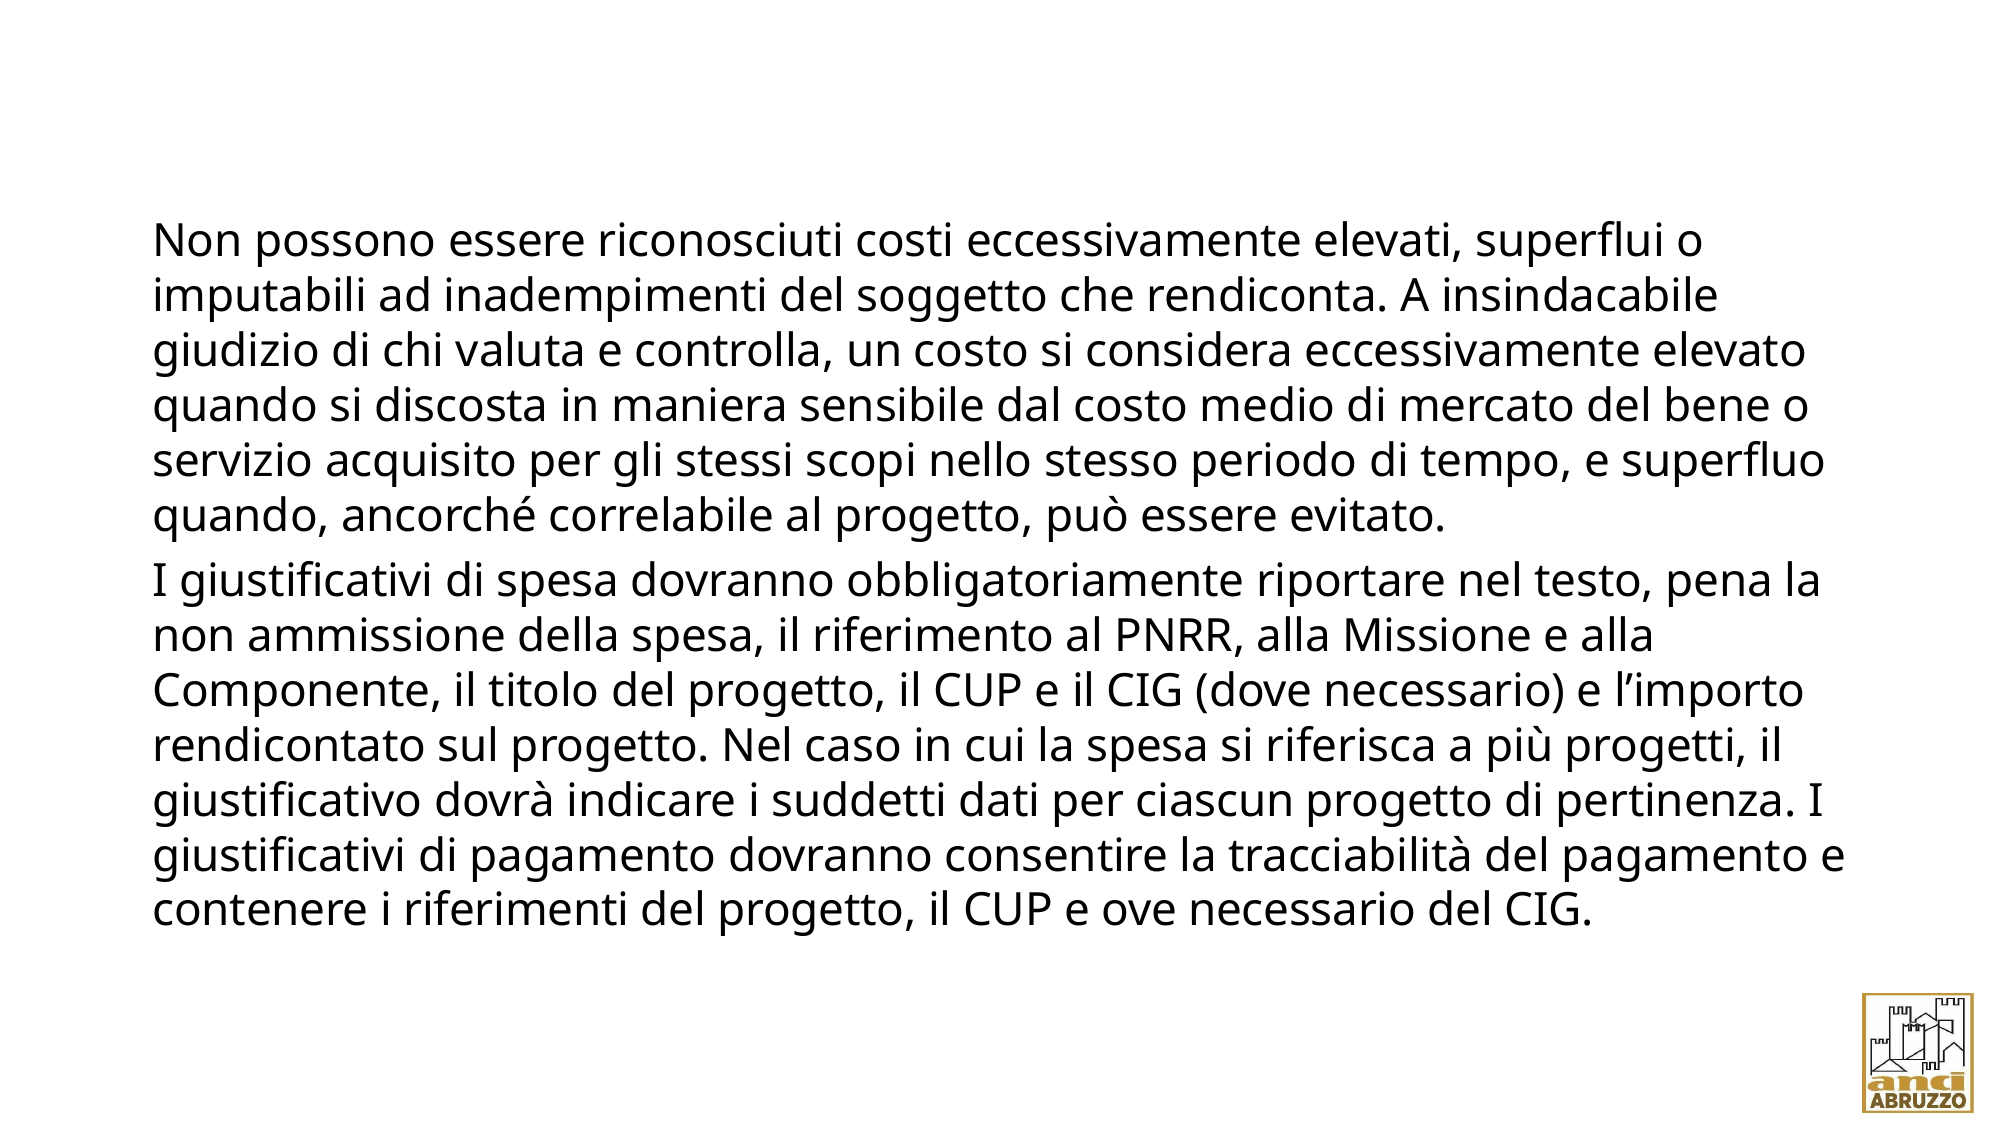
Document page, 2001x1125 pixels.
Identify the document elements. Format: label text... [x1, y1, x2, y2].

list Non possono essere riconosciuti costi eccessivamente elevati, superflui o imputabili ad inadempimenti del soggetto che rendiconta. A insindacabile giudizio di chi valuta e controlla, un costo si considera eccessivamente elevato quando si discosta in maniera sensibile dal costo medio di mercato del bene o servizio acquisito per gli stessi scopi nello stesso periodo di tempo, e superfluo quando, ancorché correlabile al progetto, può essere evitato. I giustificativi di spesa dovranno obbligatoriamente riportare nel testo, pena la non ammissione della spesa, il riferimento al PNRR, alla Missione e alla Componente, il titolo del progetto, il CUP e il CIG (dove necessario) e l’importo rendicontato sul progetto. Nel caso in cui la spesa si riferisca a più progetti, il giustificativo dovrà indicare i suddetti dati per ciascun progetto di pertinenza. I giustificativi di pagamento dovranno consentire la tracciabilità del pagamento e contenere i riferimenti del progetto, il CUP e ove necessario del CIG. [137, 203, 1863, 1014]
